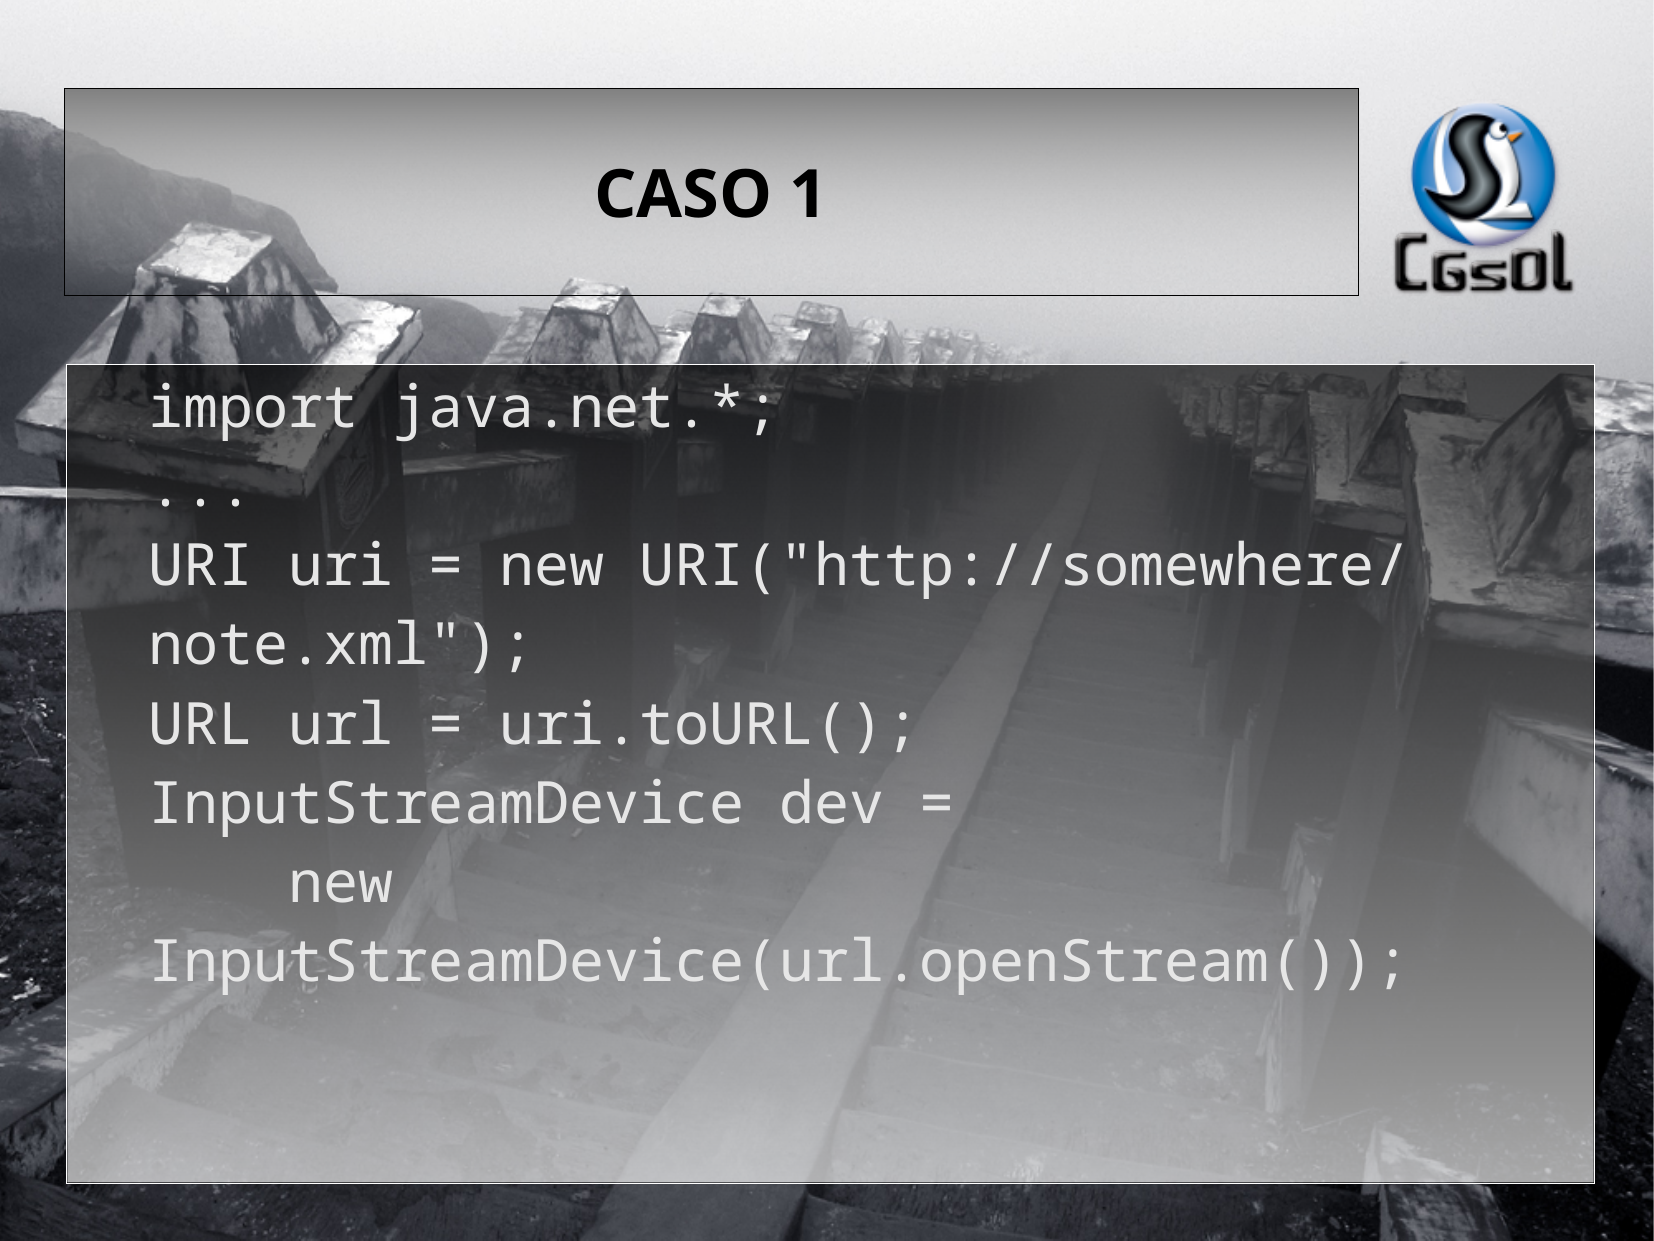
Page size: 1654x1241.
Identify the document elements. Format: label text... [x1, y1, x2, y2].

picture [0, 0, 1654, 1241]
list import java.net.*; ... URI uri = new URI("http://somewhere/note.xml"); URL url = uri.toURL(); InputStreamDevice dev = new InputStreamDevice(url.openStream()); [66, 364, 1595, 1184]
title CASO 1 [64, 88, 1359, 296]
